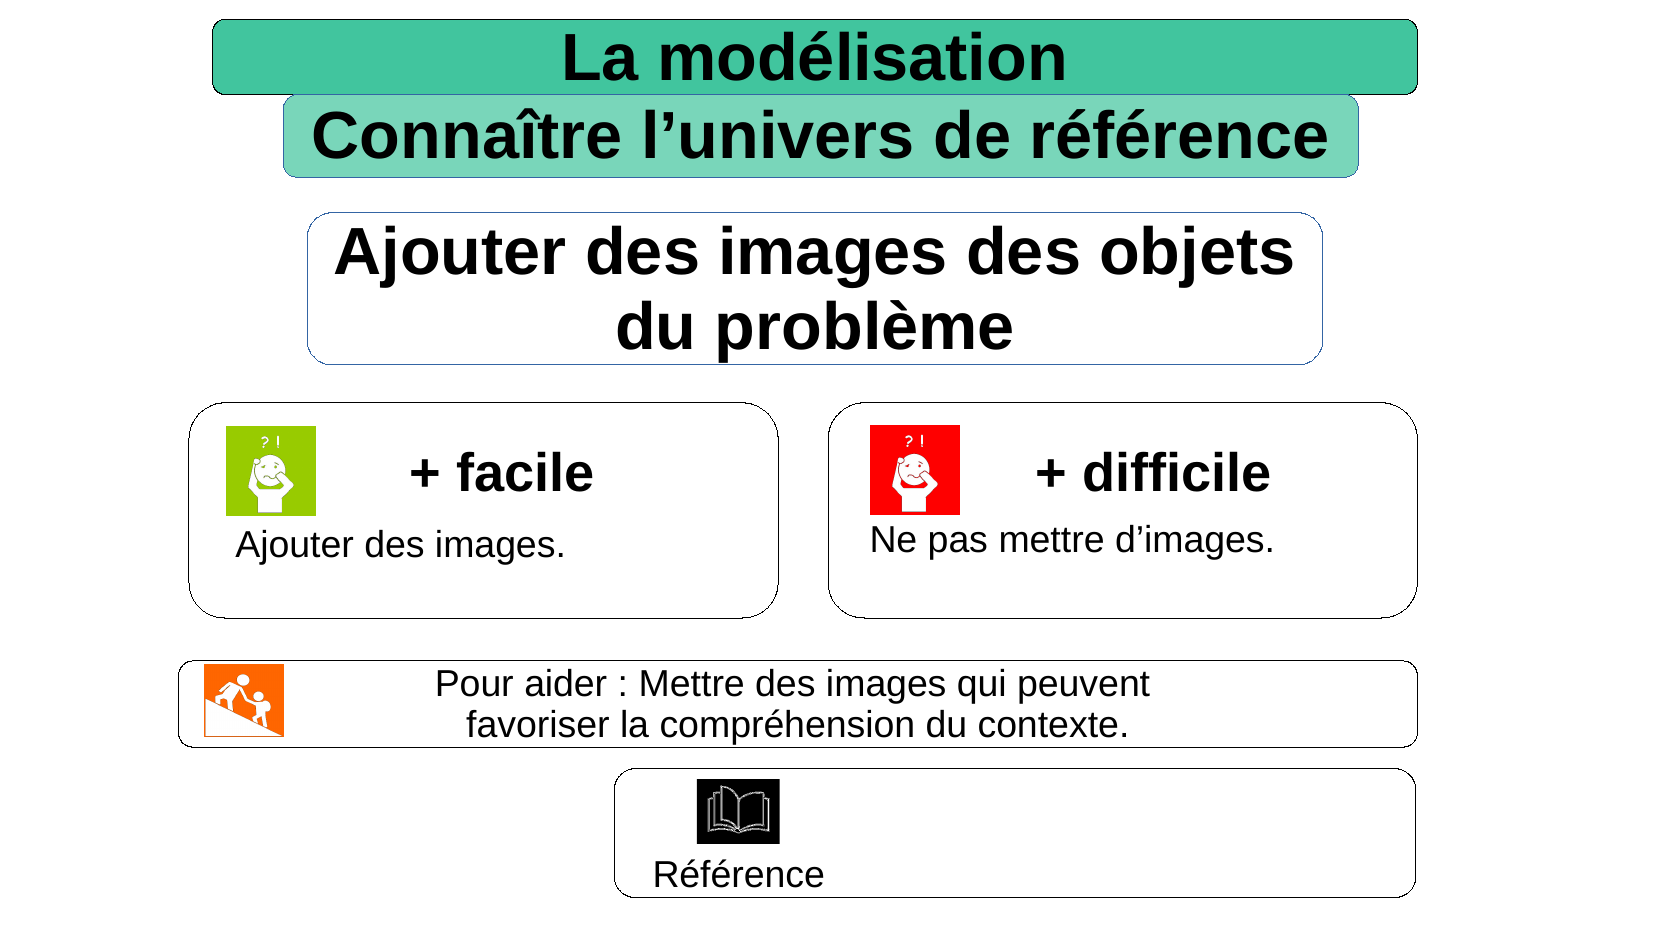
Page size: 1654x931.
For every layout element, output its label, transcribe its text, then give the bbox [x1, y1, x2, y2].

text_box Connaître l’univers de référence [283, 94, 1359, 178]
picture [226, 426, 316, 516]
text_box Ne pas mettre d’images. [854, 511, 1296, 570]
picture [696, 779, 780, 844]
text_box Ajouter des images. [220, 516, 586, 576]
picture [204, 664, 284, 737]
picture [870, 425, 960, 511]
text_box Référence [637, 845, 851, 903]
text_box + facile [393, 435, 611, 513]
text_box La modélisation [212, 19, 1418, 95]
text_box Ajouter des images des objets du problème [307, 212, 1323, 365]
text_box + difficile [1019, 435, 1289, 511]
text_box Pour aider : Mettre des images qui peuvent favoriser la compréhension du contexte. [178, 660, 1418, 748]
